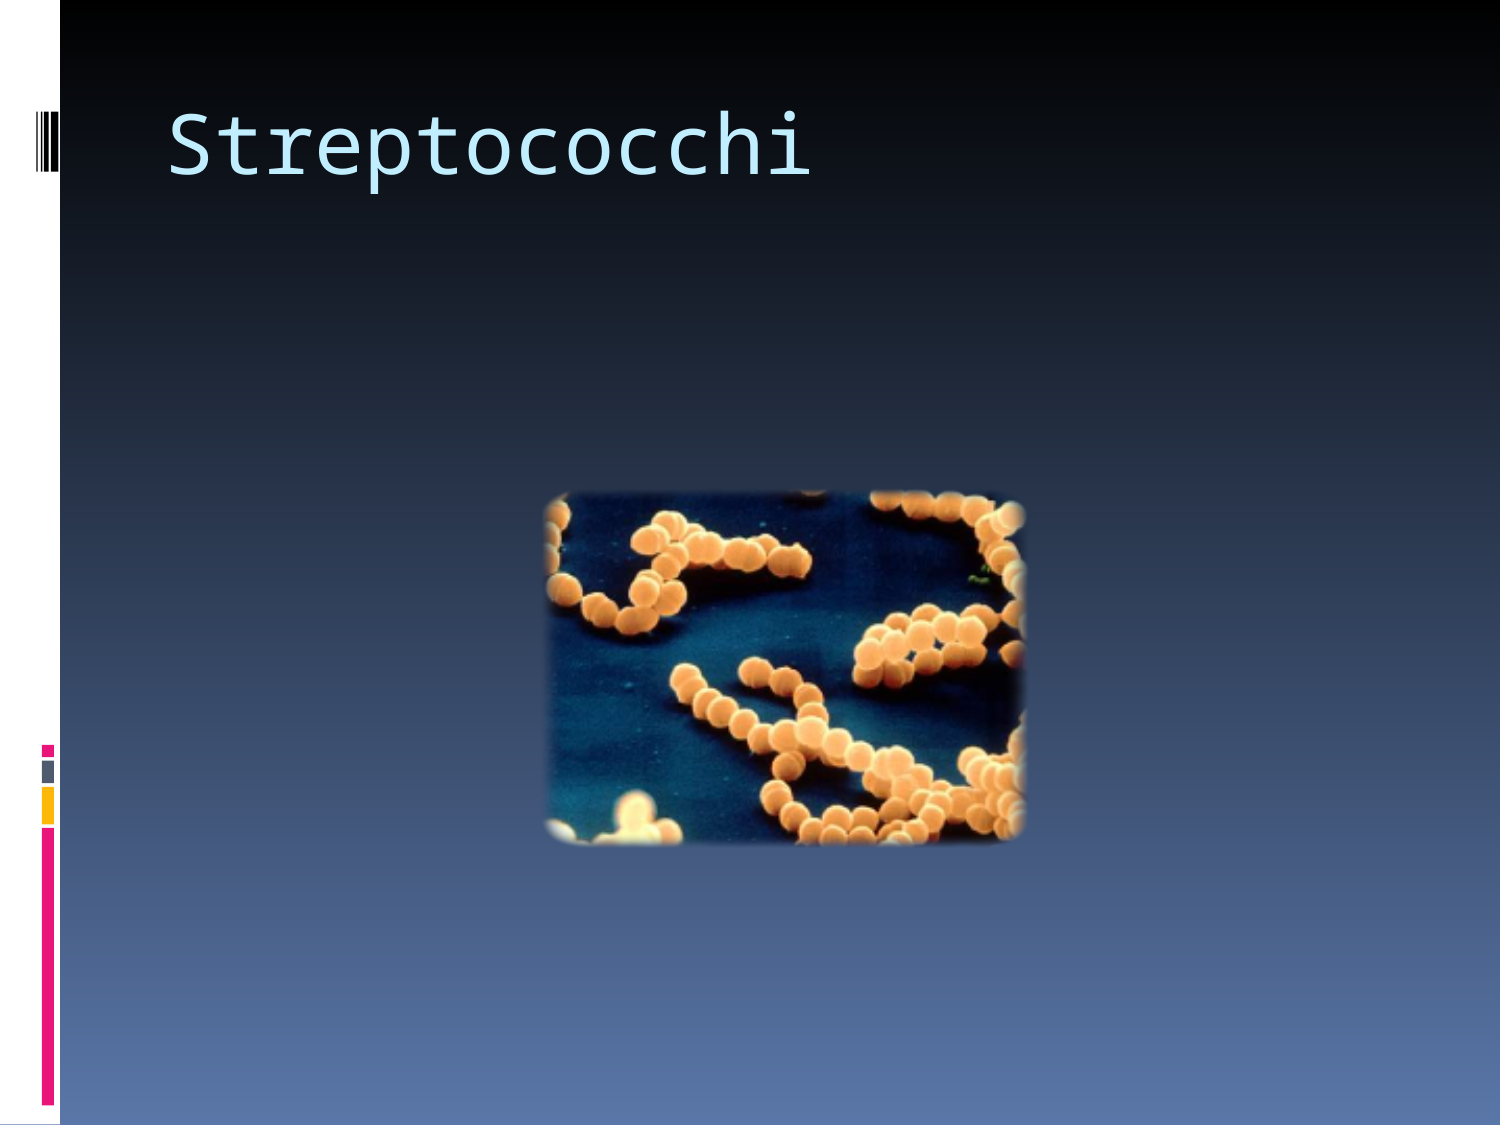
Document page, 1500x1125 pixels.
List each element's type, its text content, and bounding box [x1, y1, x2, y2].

title Streptococchi [150, 84, 1426, 235]
picture [535, 480, 1040, 856]
